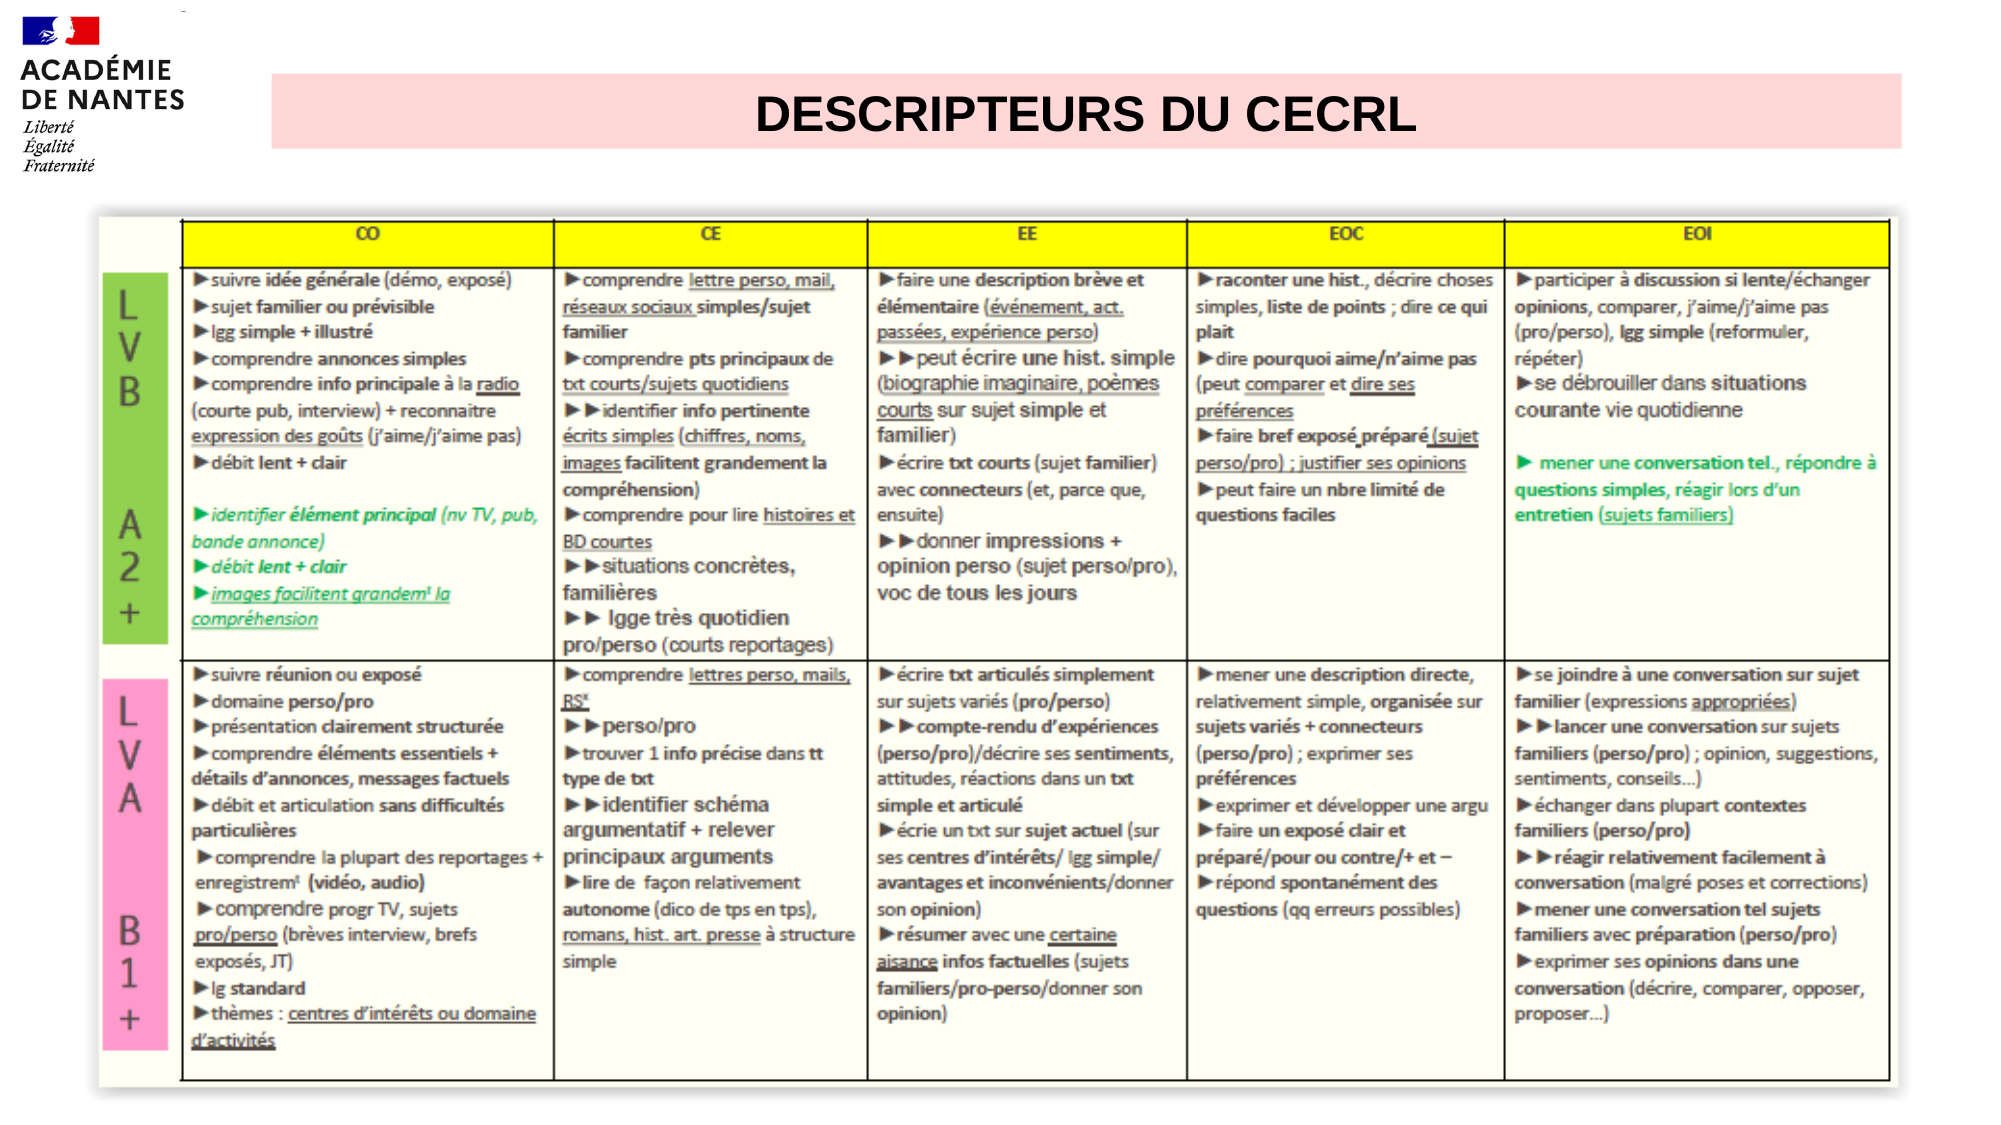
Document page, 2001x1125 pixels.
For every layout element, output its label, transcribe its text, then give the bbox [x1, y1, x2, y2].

picture [82, 200, 1914, 1103]
picture [11, 11, 186, 178]
text_box DESCRIPTEURS DU CECRL [271, 73, 1902, 149]
